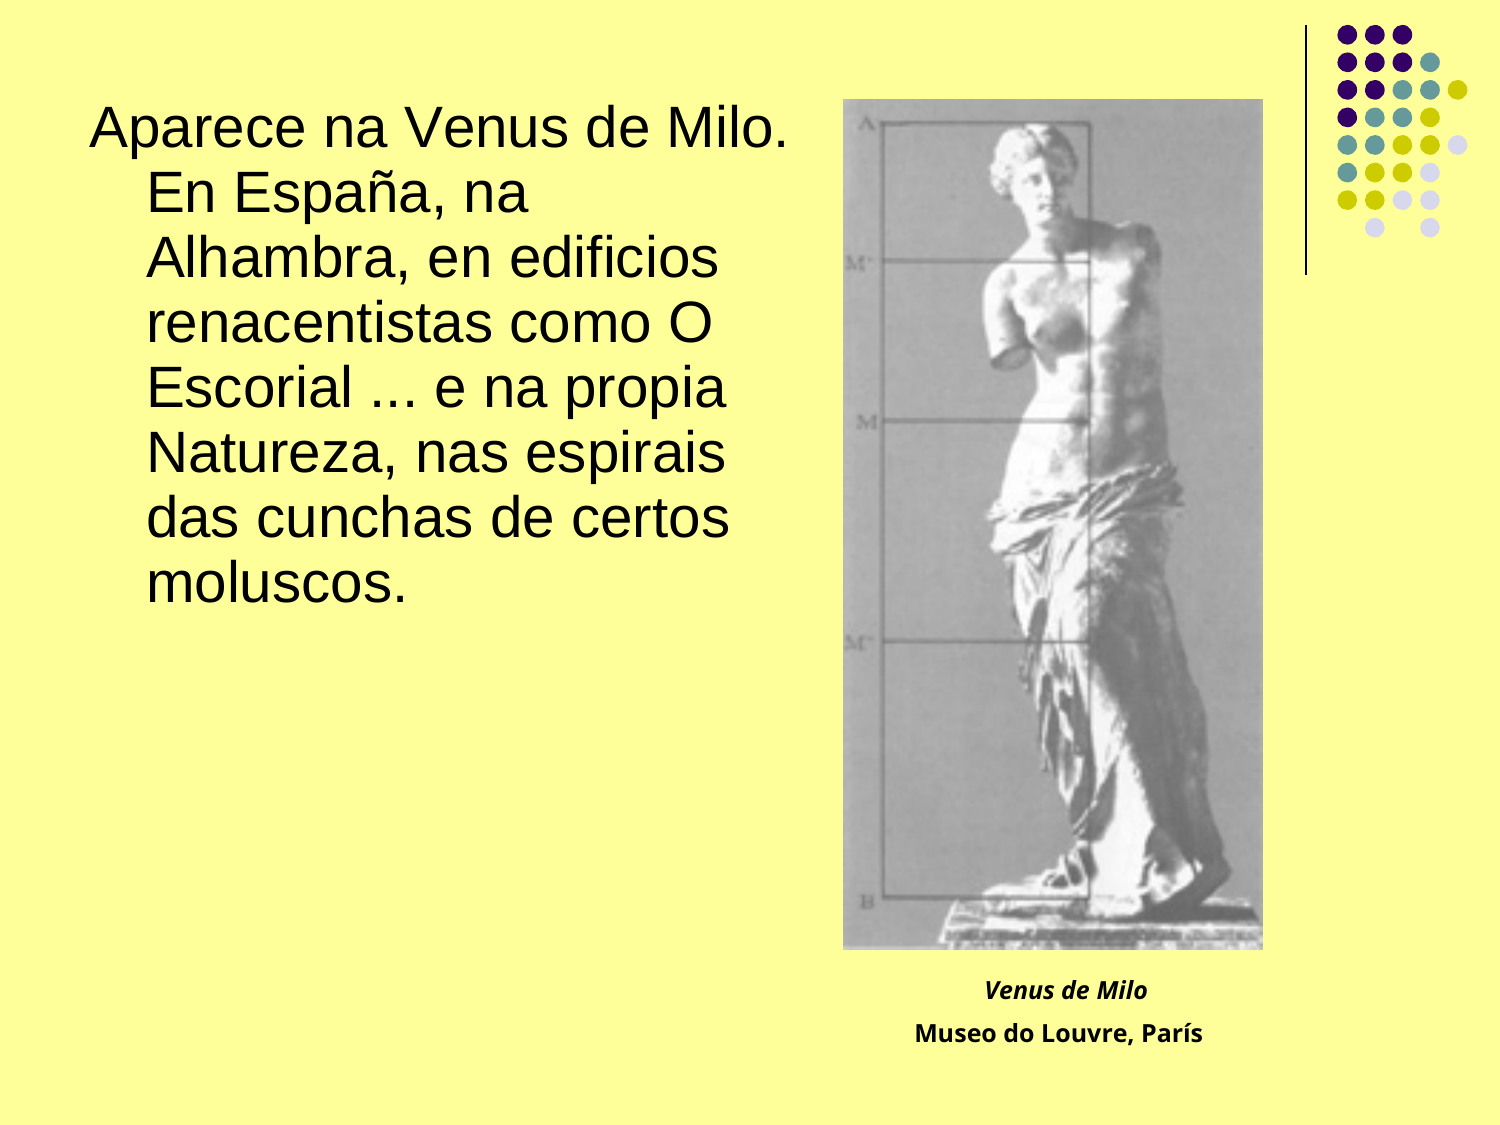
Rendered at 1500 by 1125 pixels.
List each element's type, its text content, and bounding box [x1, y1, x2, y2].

text_box Venus de Milo Museo do Louvre, París [914, 975, 1225, 1051]
picture [843, 99, 1263, 951]
list Aparece na Venus de Milo. En España, na Alhambra, en edificios renacentistas como O Escorial ... e na propia Natureza, nas espirais das cunchas de certos moluscos. [75, 87, 826, 1044]
